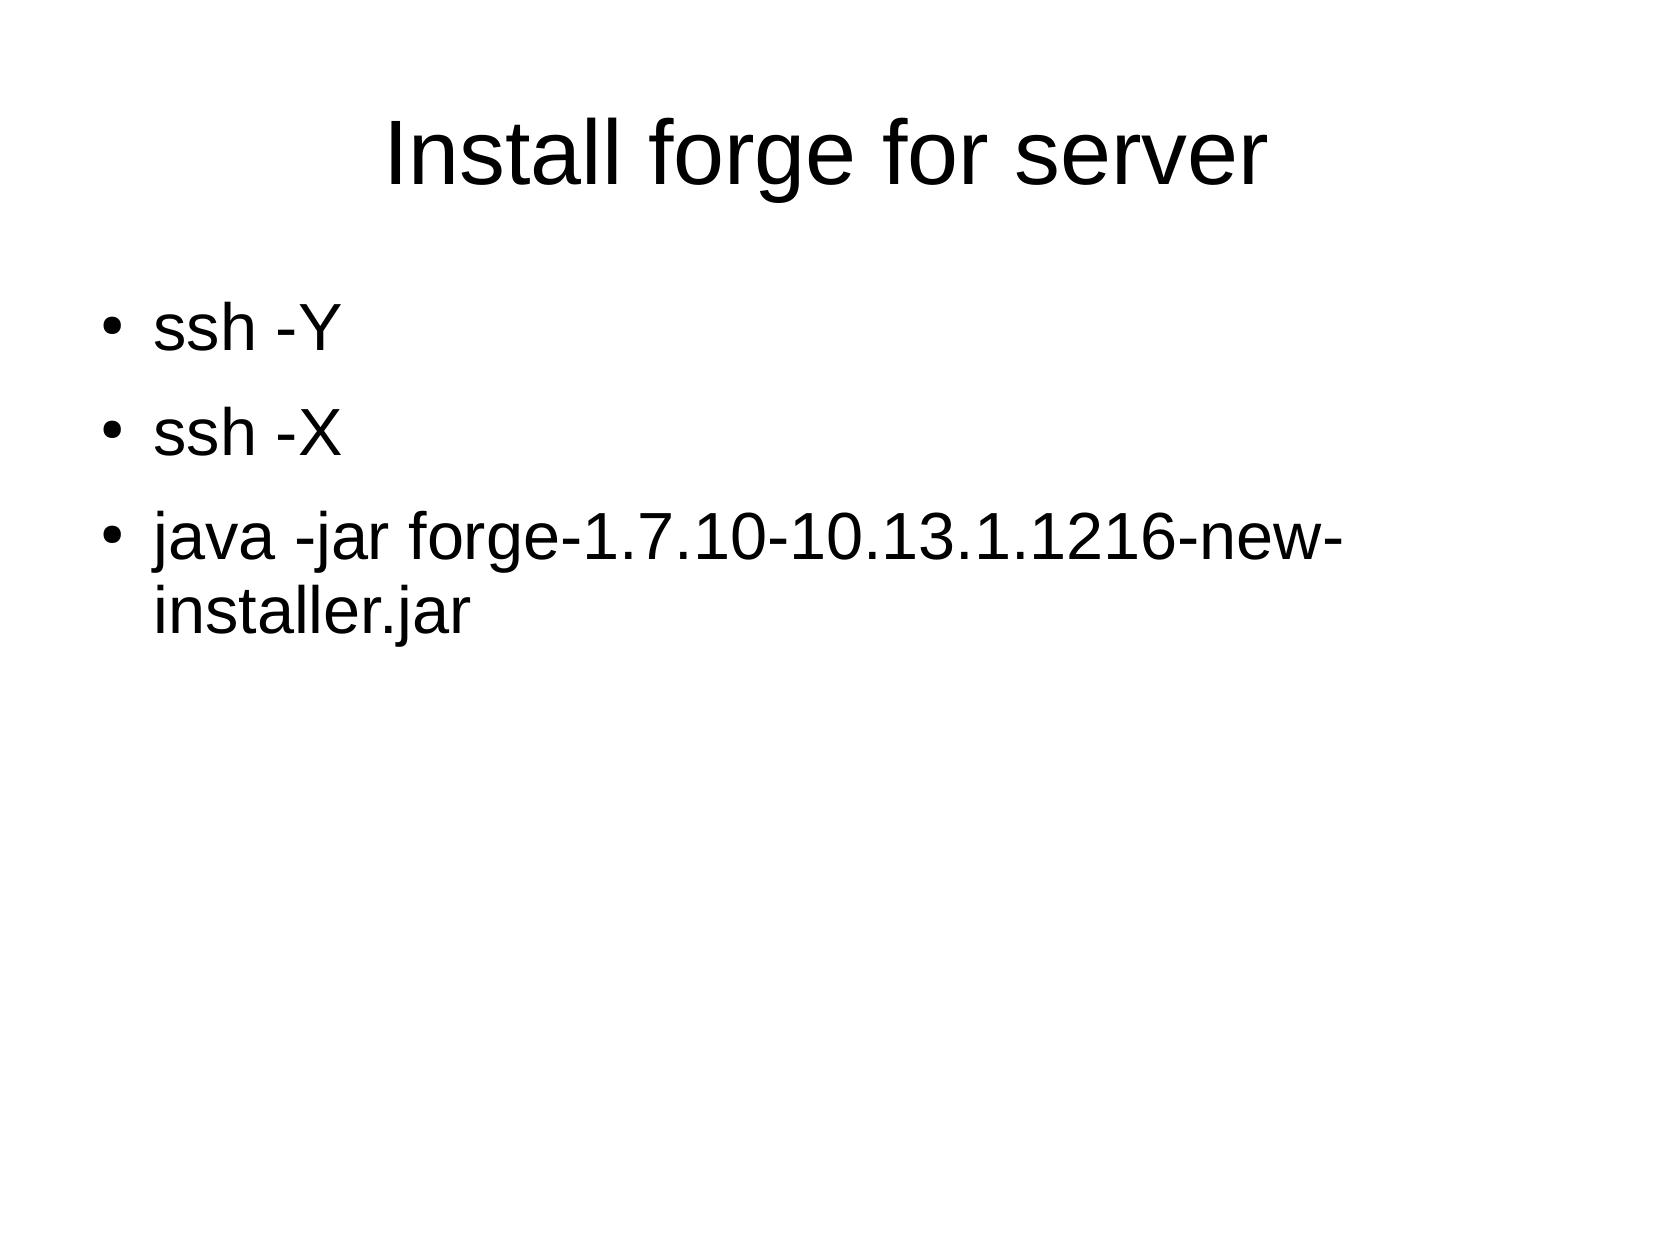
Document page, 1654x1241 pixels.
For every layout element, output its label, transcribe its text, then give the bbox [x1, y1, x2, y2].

list ssh -Y ssh -X java -jar forge-1.7.10-10.13.1.1216-new-installer.jar [82, 290, 1571, 1010]
title Install forge for server [82, 49, 1571, 257]
